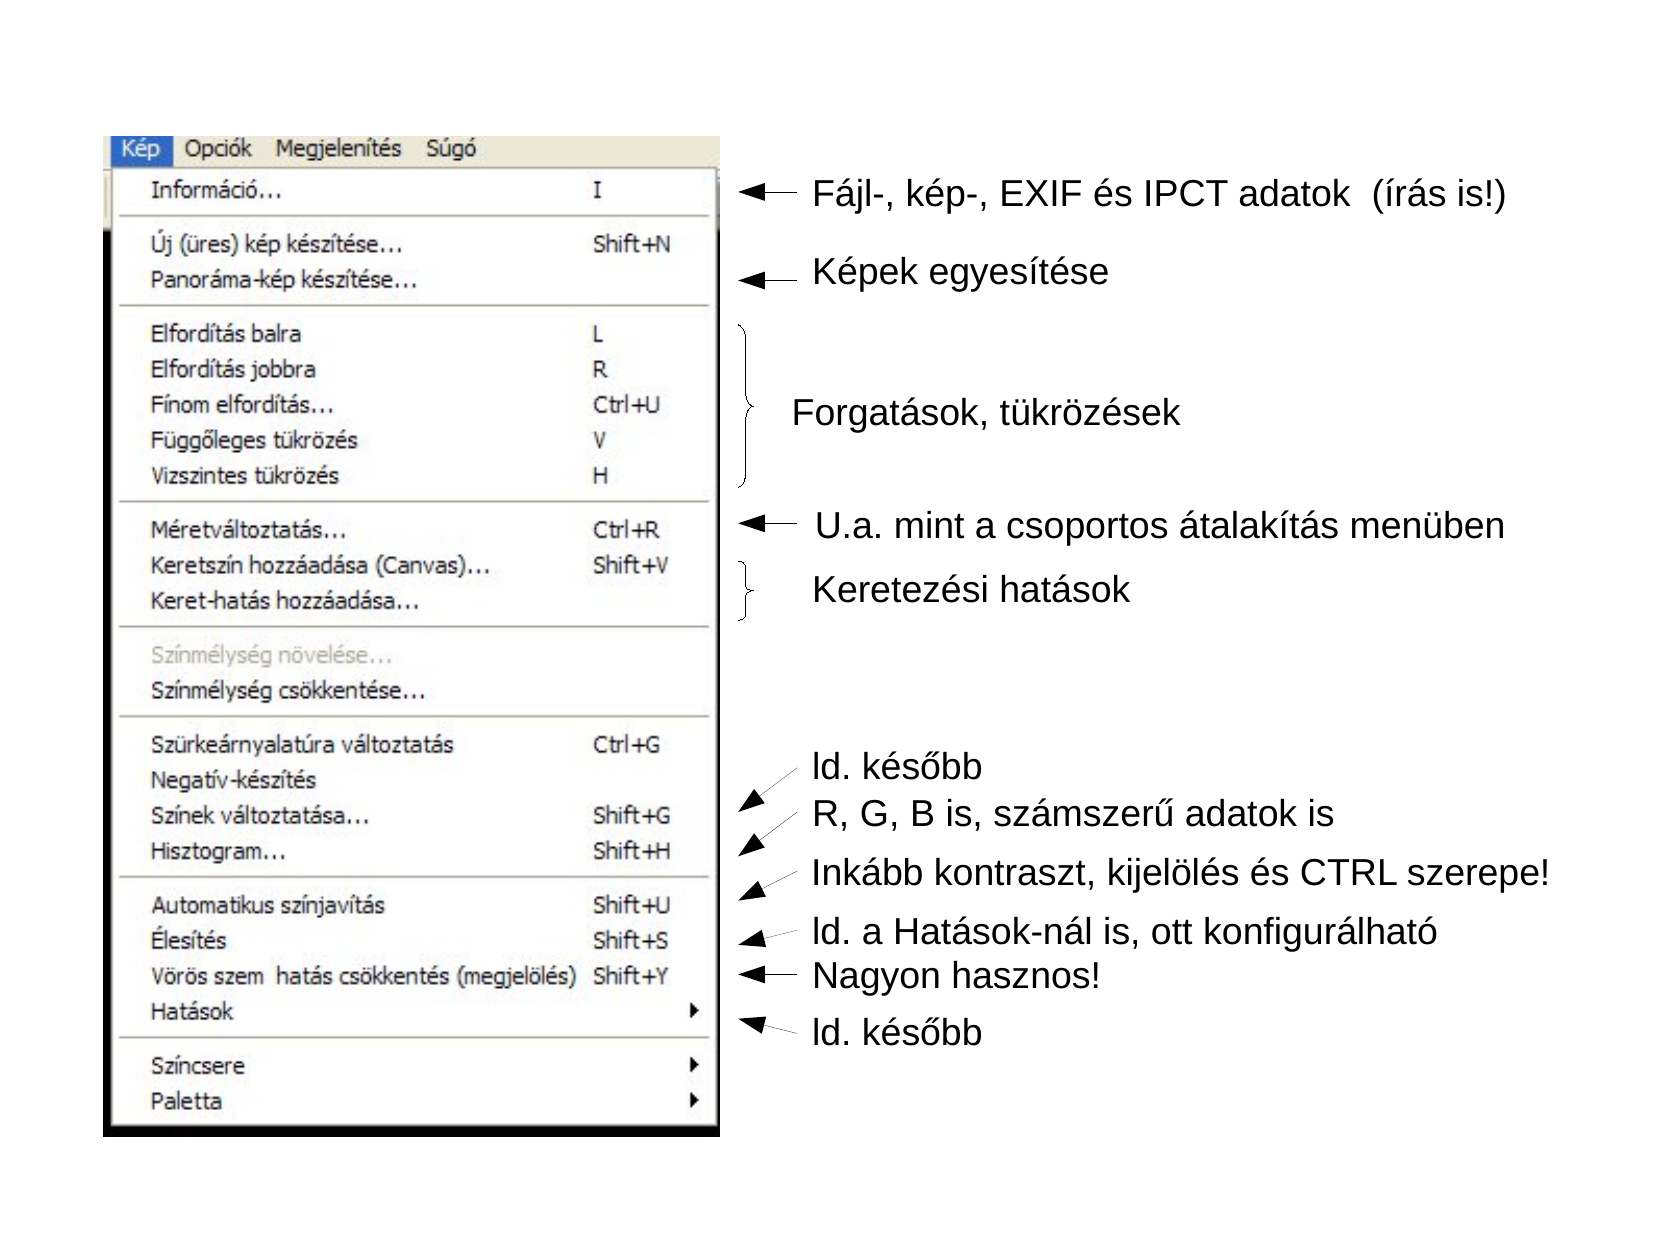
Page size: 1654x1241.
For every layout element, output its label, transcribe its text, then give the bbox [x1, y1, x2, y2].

text_box Inkább kontraszt, kijelölés és CTRL szerepe! [796, 843, 1595, 916]
text_box Nagyon hasznos! [797, 960, 1115, 1004]
text_box R, G, B is, számszerű adatok is [797, 784, 1350, 842]
text_box Fájl-, kép-, EXIF és IPCT adatok (írás is!) [797, 164, 1522, 222]
text_box Forgatások, tükrözések [776, 383, 1196, 441]
text_box U.a. mint a csoportos átalakítás menüben [800, 497, 1521, 554]
text_box ld. a Hatások-nál is, ott konfigurálható [797, 902, 1454, 960]
picture [103, 136, 720, 1137]
text_box Képek egyesítése [797, 242, 1124, 300]
text_box Keretezési hatások [797, 561, 1146, 618]
text_box ld. később [797, 738, 998, 784]
text_box ld. később [797, 1003, 998, 1076]
